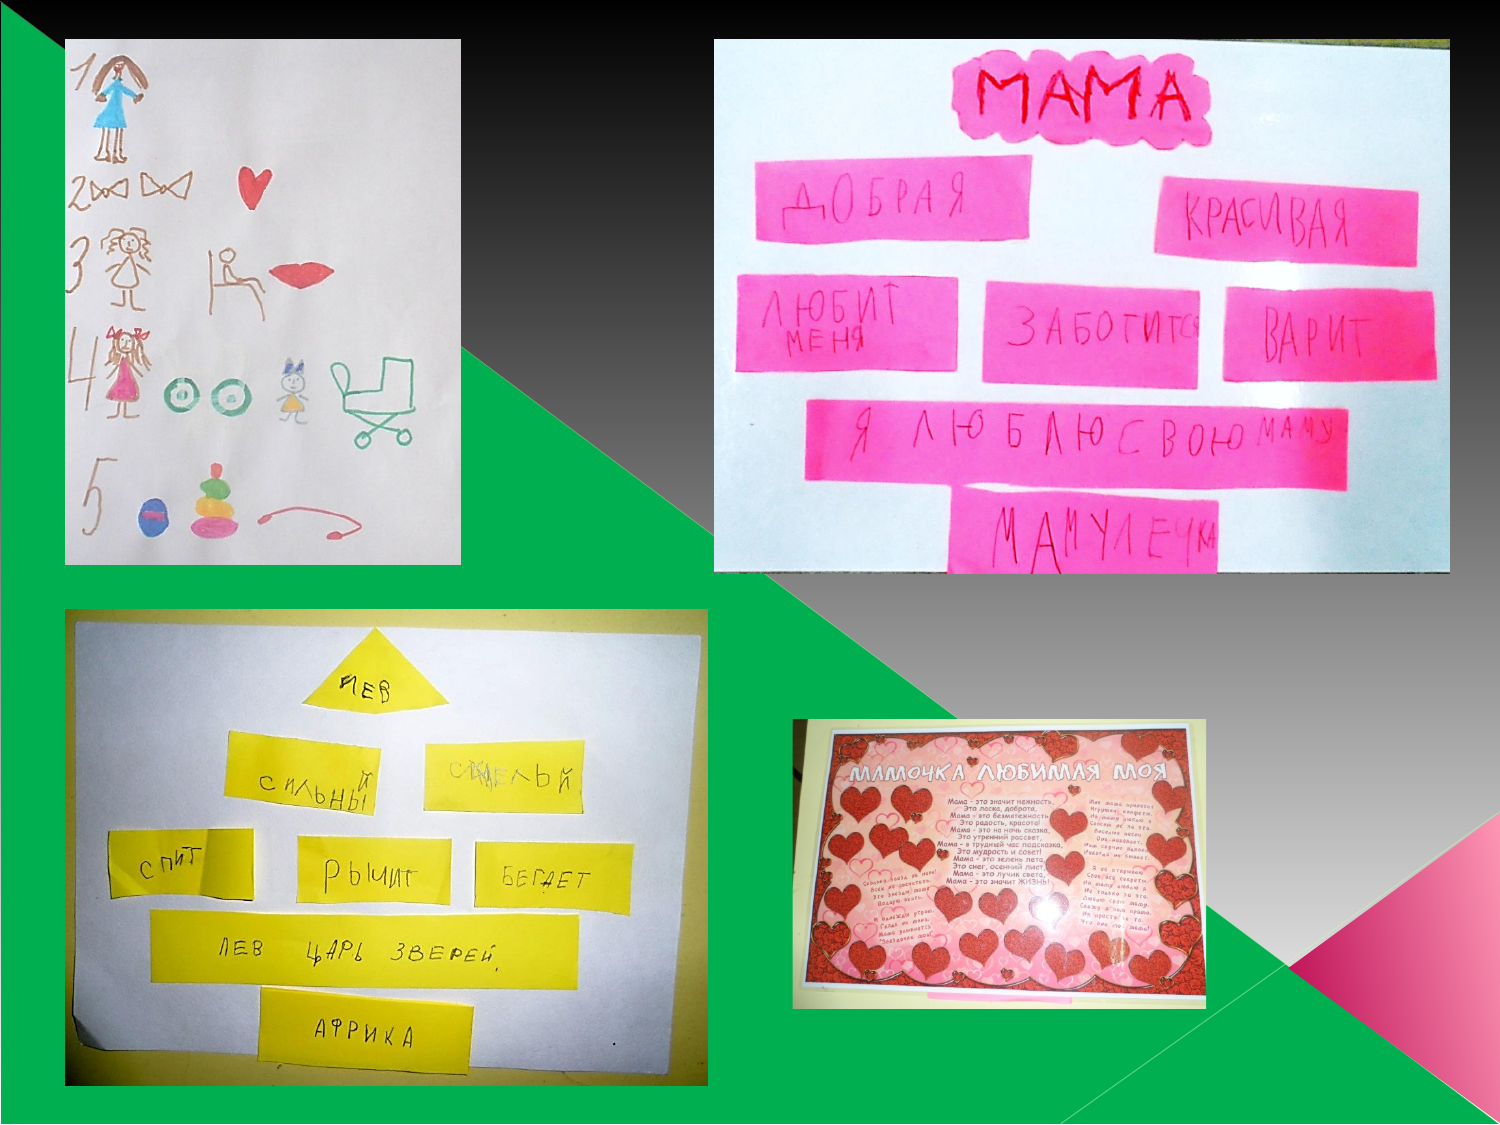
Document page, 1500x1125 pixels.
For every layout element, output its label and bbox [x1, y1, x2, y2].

picture [65, 39, 461, 565]
picture [792, 719, 1207, 1009]
picture [714, 39, 1450, 574]
picture [65, 609, 708, 1086]
